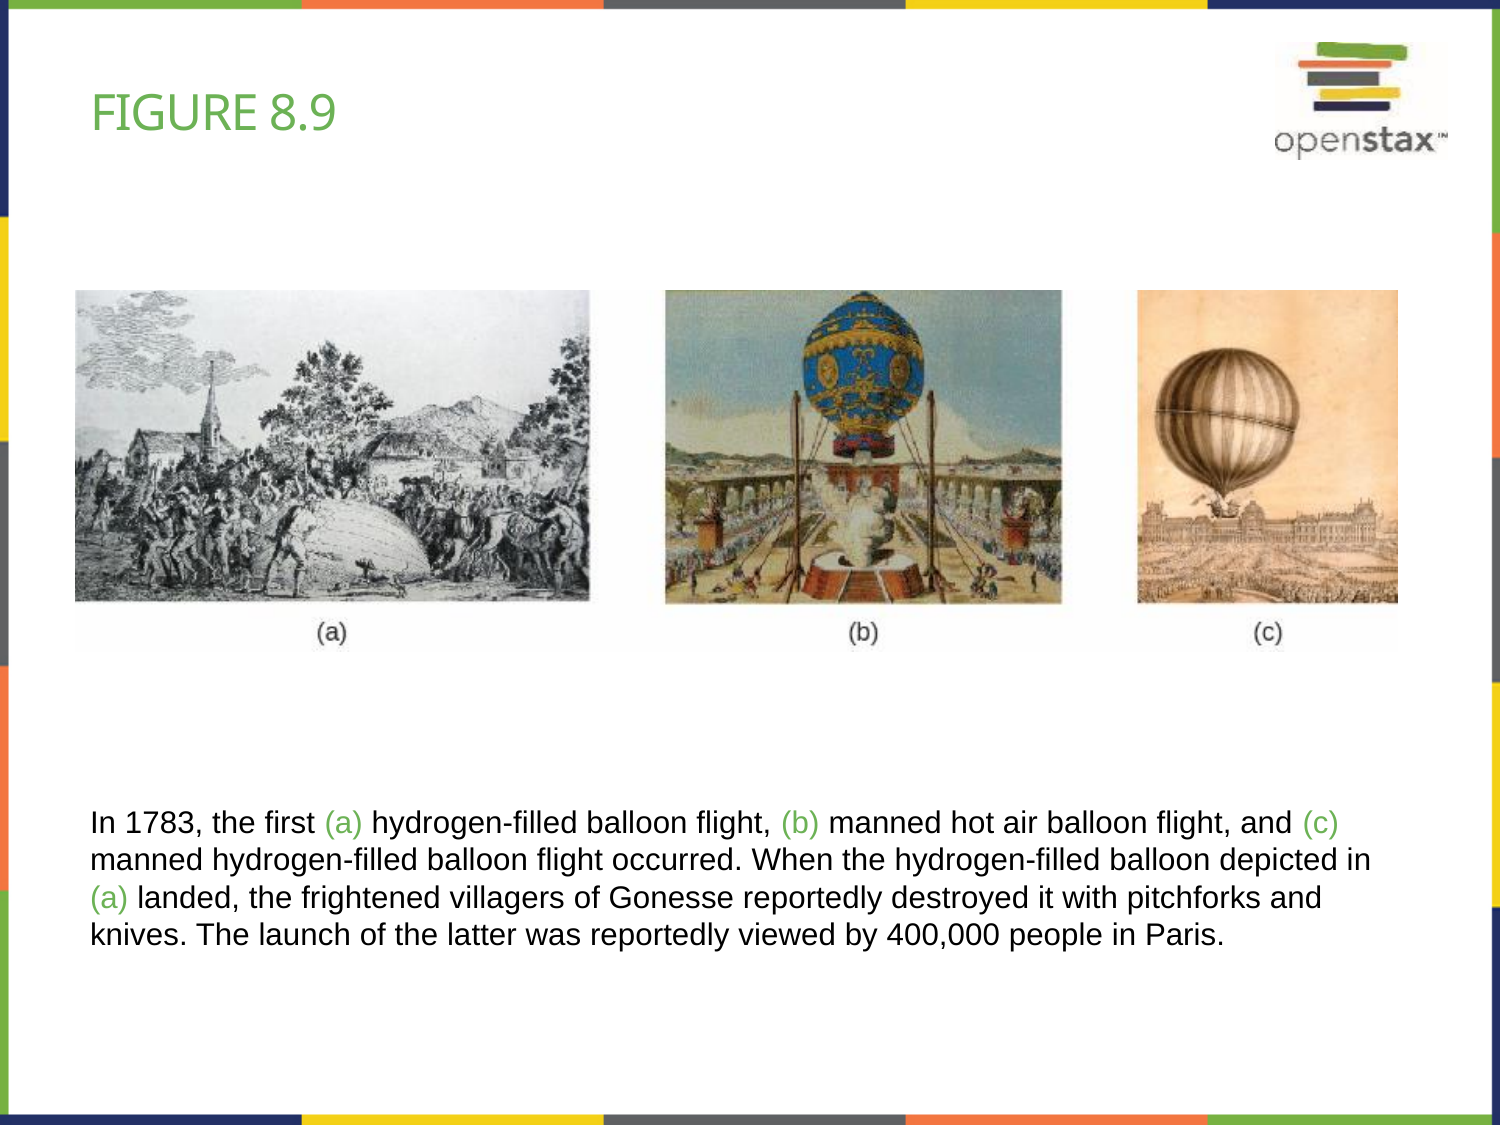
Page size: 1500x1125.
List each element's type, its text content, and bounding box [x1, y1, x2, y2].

picture [0, 0, 1500, 1125]
title Figure 8.9 [75, 39, 1398, 148]
list In 1783, the first (a) hydrogen-filled balloon flight, (b) manned hot air balloon flight, and (c) manned hydrogen-filled balloon flight occurred. When the hydrogen-filled balloon depicted in (a) landed, the frightened villagers of Gonesse reportedly destroyed it with pitchforks and knives. The launch of the latter was reportedly viewed by 400,000 people in Paris. [75, 794, 1398, 986]
